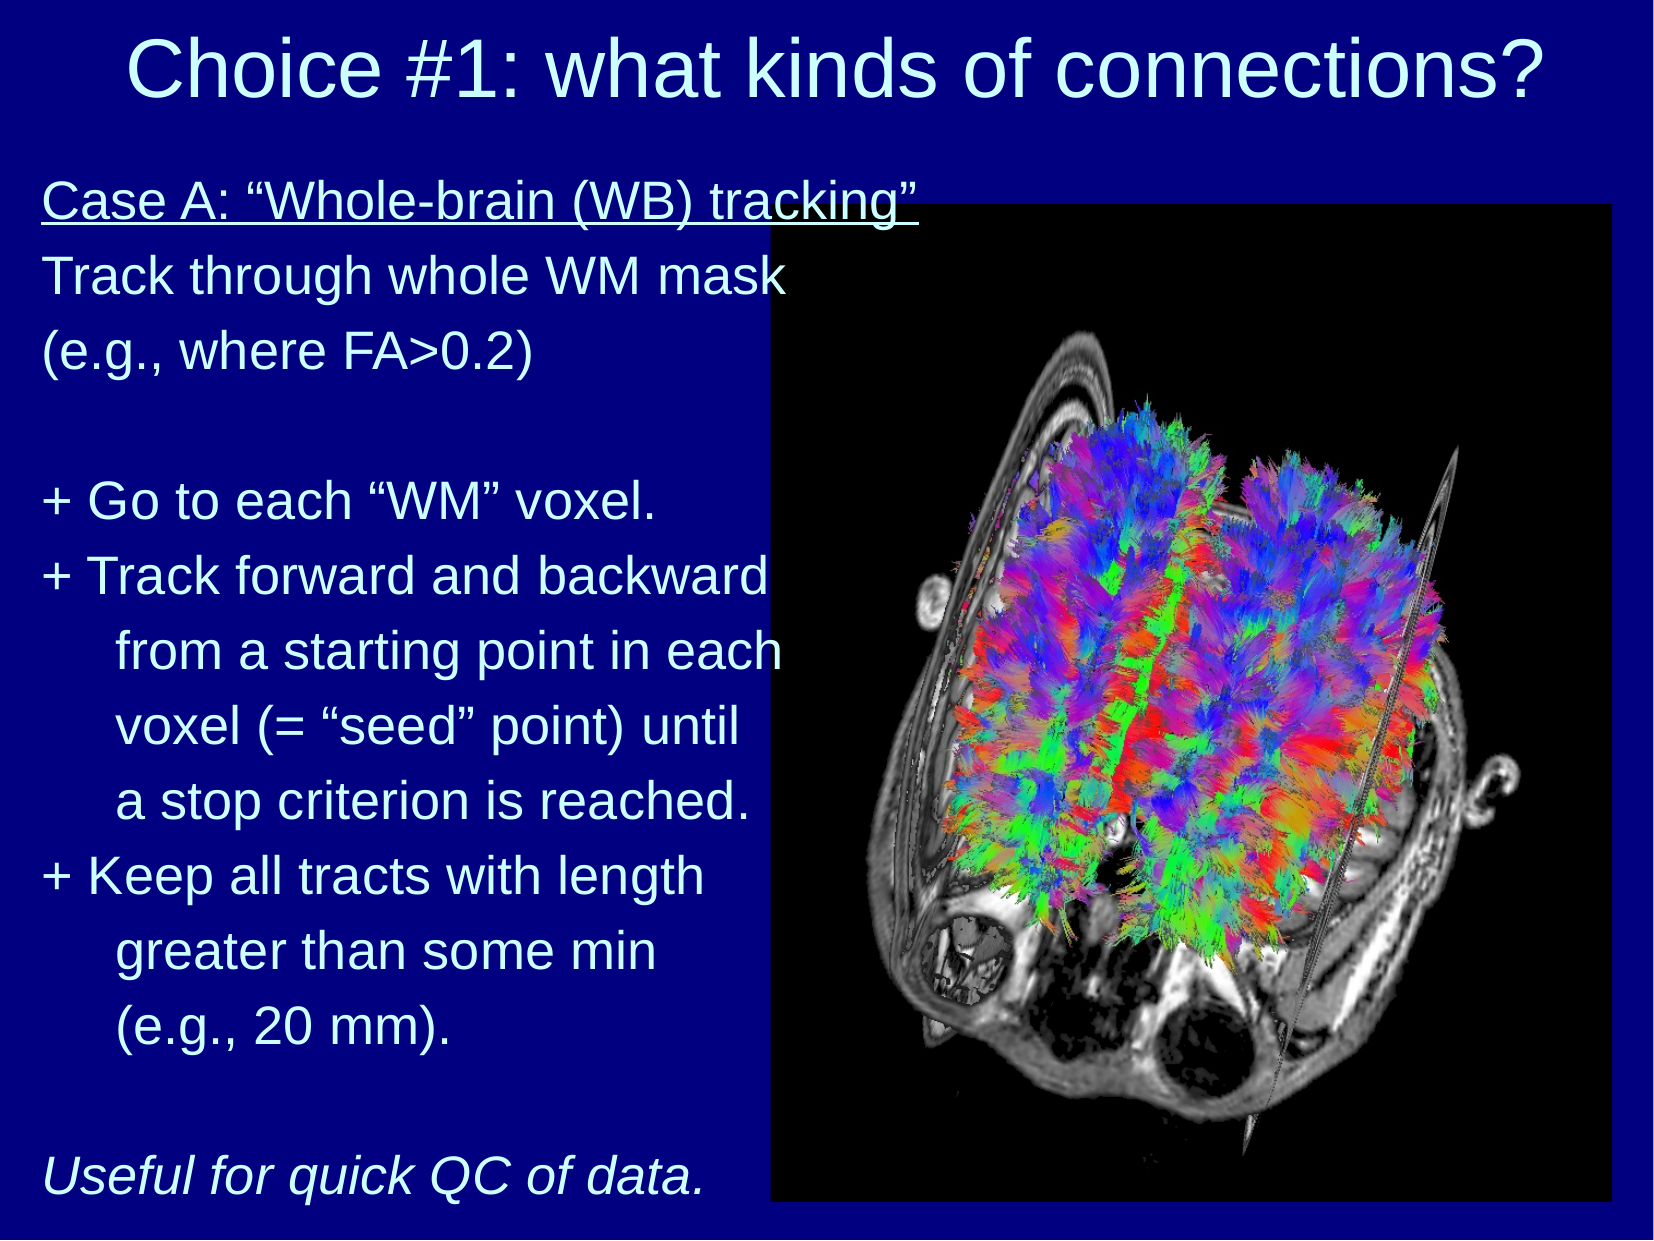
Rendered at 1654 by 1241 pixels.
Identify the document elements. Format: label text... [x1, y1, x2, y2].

text_box Case A: “Whole-brain (WB) tracking” Track through whole WM mask (e.g., where FA>0.2) + Go to each “WM” voxel. + Track forward and backward from a starting point in each voxel (= “seed” point) until a stop criterion is reached. + Keep all tracts with length greater than some min (e.g., 20 mm). Useful for quick QC of data. [26, 148, 934, 1214]
picture [934, 204, 1613, 1202]
title Choice #1: what kinds of connections? [35, 1, 1636, 137]
